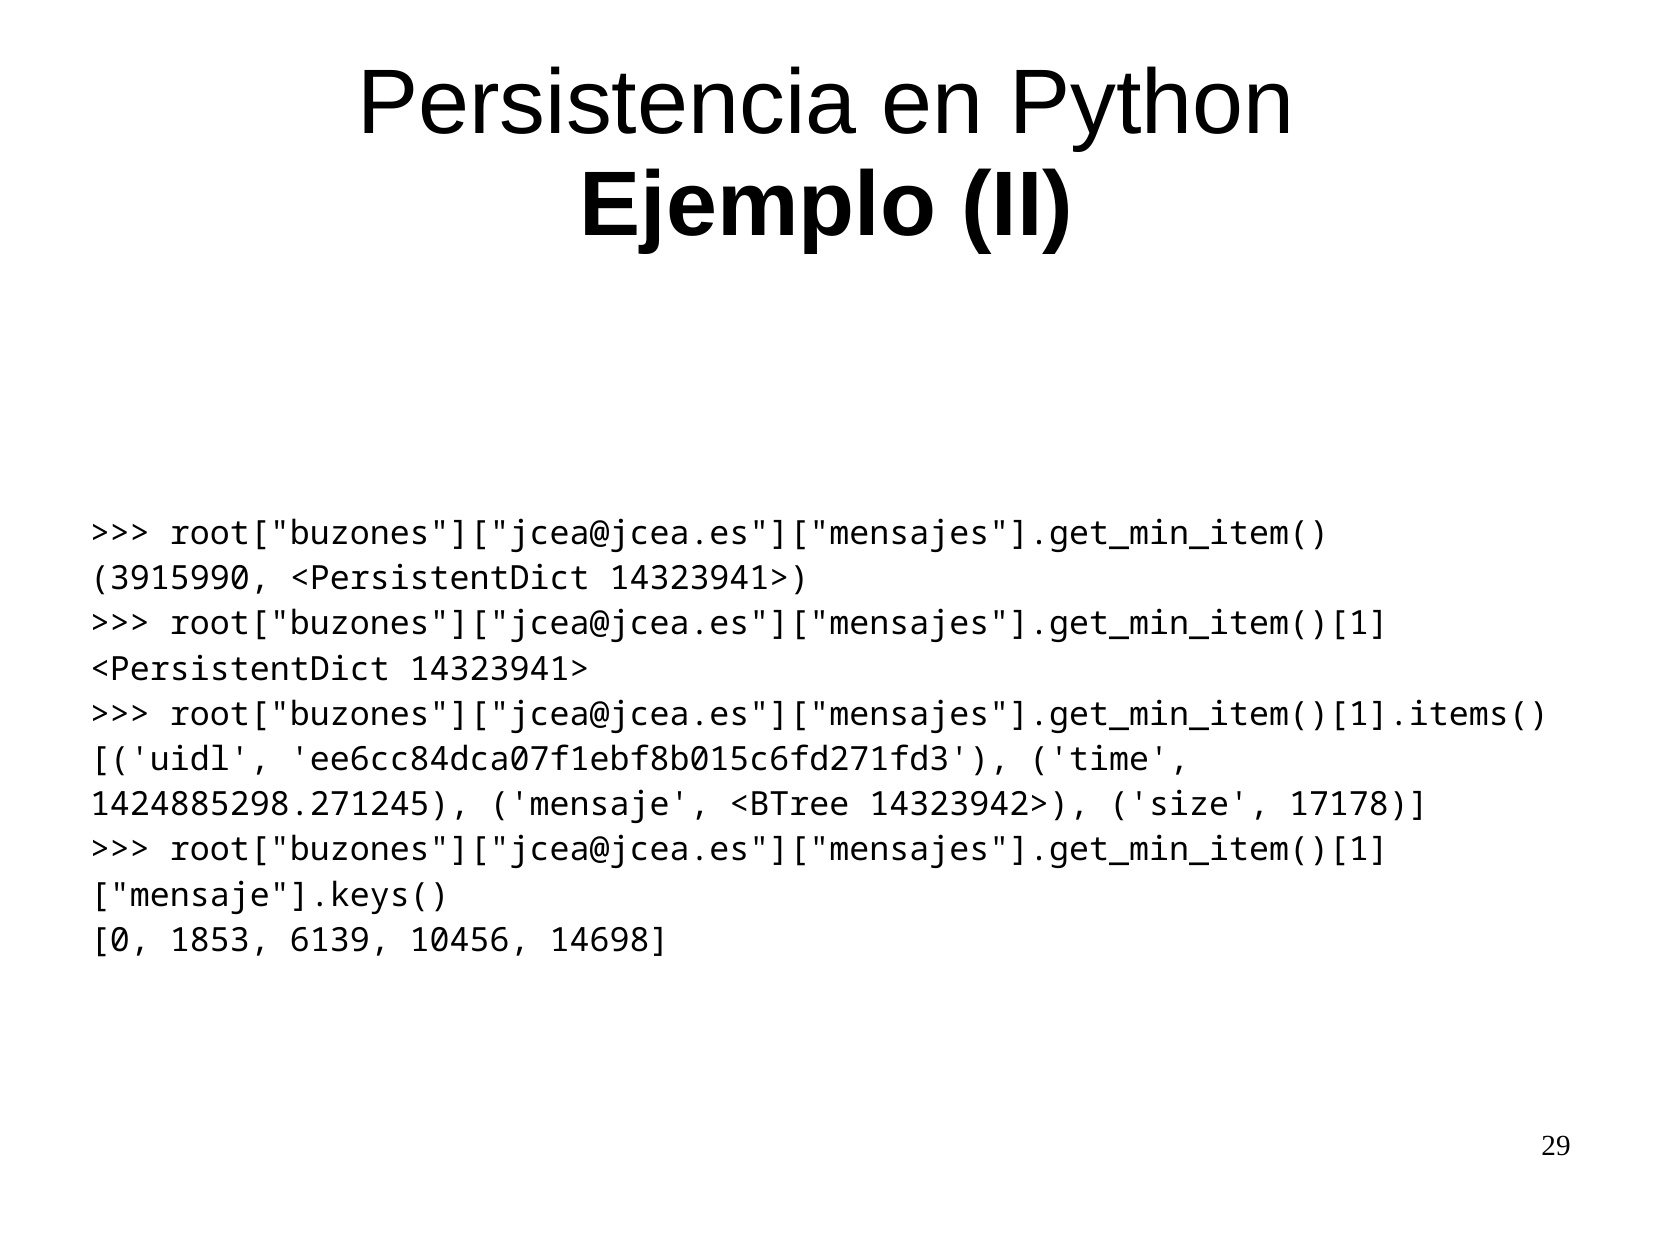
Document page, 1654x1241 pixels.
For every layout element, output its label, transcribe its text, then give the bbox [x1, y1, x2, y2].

text_box [82, 49, 1571, 1010]
subtitle >>> root["buzones"]["jcea@jcea.es"]["mensajes"].get_min_item() (3915990, <PersistentDict 14323941>) >>> root["buzones"]["jcea@jcea.es"]["mensajes"].get_min_item()[1] <PersistentDict 14323941> >>> root["buzones"]["jcea@jcea.es"]["mensajes"].get_min_item()[1].items() [('uidl', 'ee6cc84dca07f1ebf8b015c6fd271fd3'), ('time', 1424885298.271245), ('mensaje', <BTree 14323942>), ('size', 17178)] >>> root["buzones"]["jcea@jcea.es"]["mensajes"].get_min_item()[1]["mensaje"].keys() [0, 1853, 6139, 10456, 14698] [90, 254, 1579, 1215]
